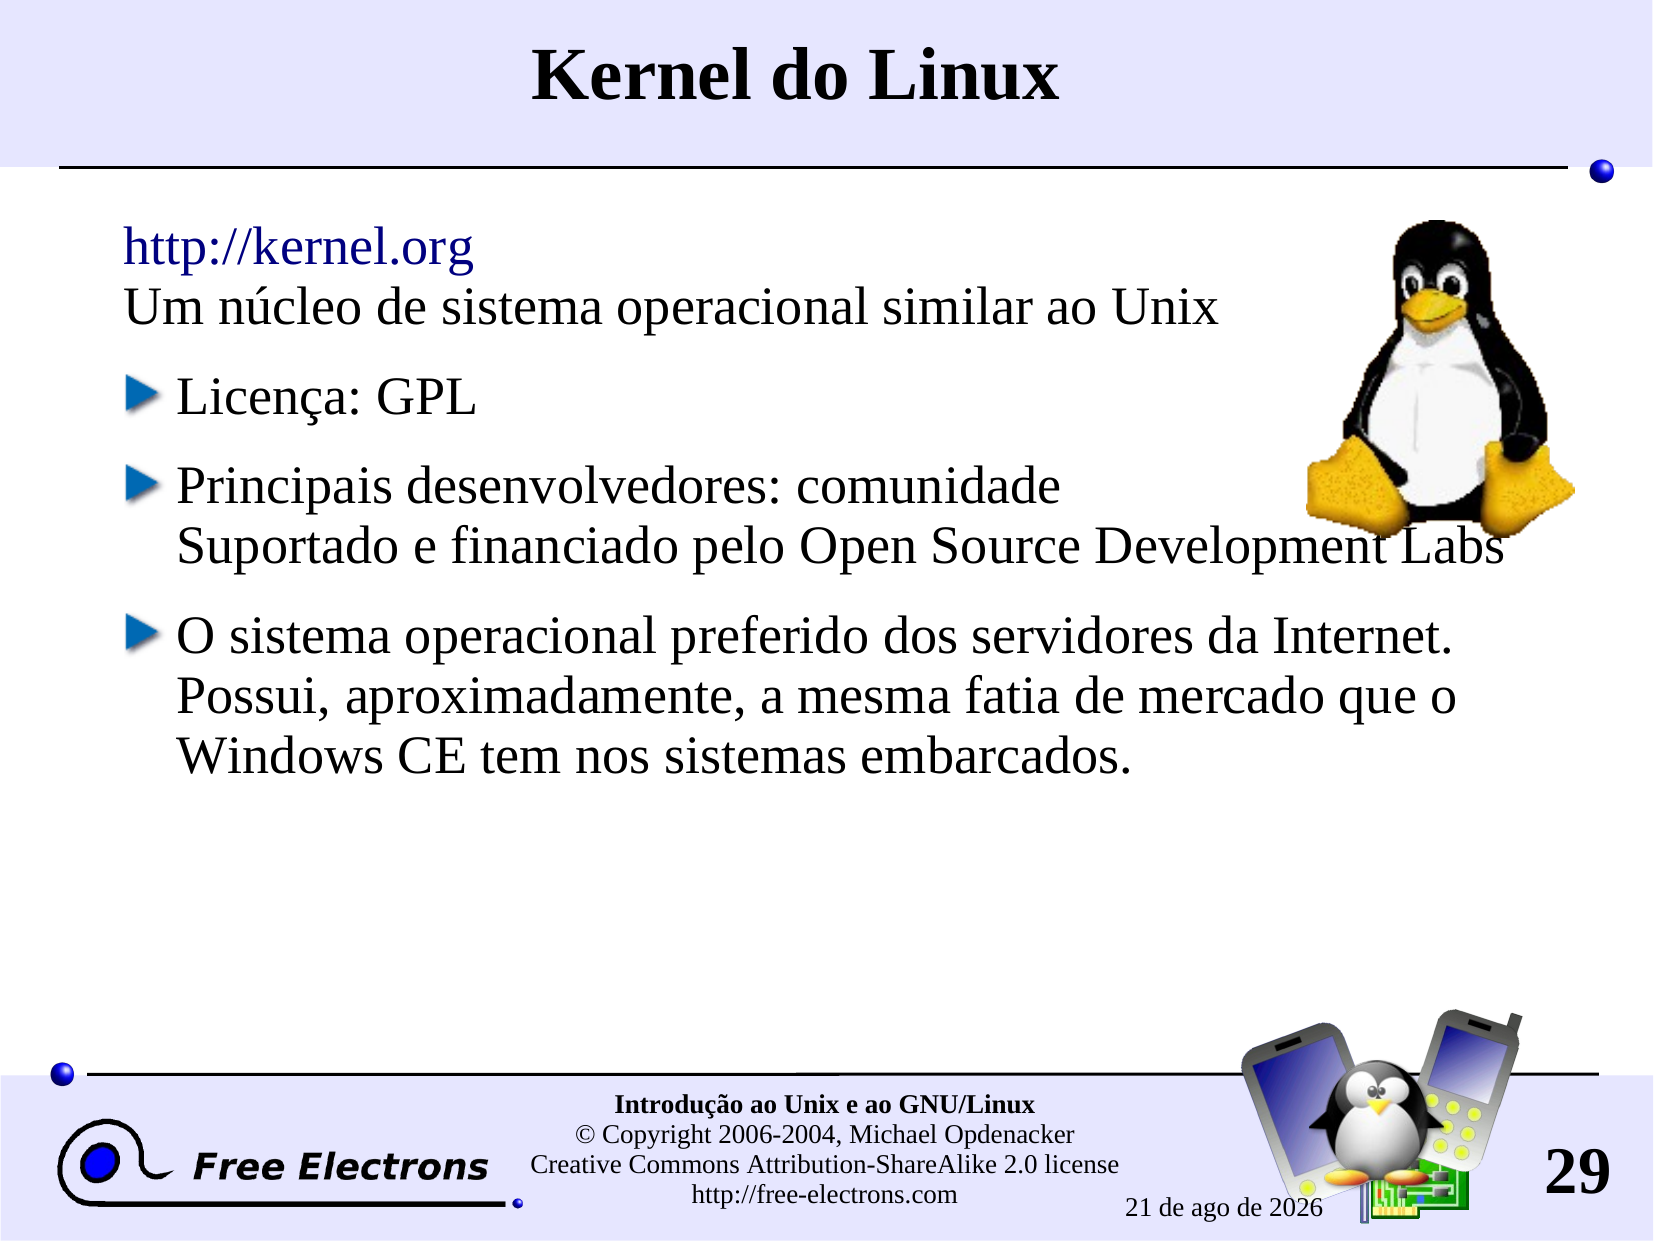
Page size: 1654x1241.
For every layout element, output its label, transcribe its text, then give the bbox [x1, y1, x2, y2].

picture [1231, 1008, 1537, 1241]
picture [1285, 1199, 1292, 1215]
title Kernel do Linux [60, 25, 1551, 124]
picture [1306, 220, 1575, 538]
list http://kernel.org Um núcleo de sistema operacional similar ao Unix Licença: GPL Principais desenvolvedores: comunidade Suportado e financiado pelo Open Source Development Labs O sistema operacional preferido dos servidores da Internet. Possui, aproximadamente, a mesma fatia de mercado que o Windows CE tem nos sistemas embarcados. [105, 216, 1518, 1067]
picture [50, 1108, 527, 1216]
